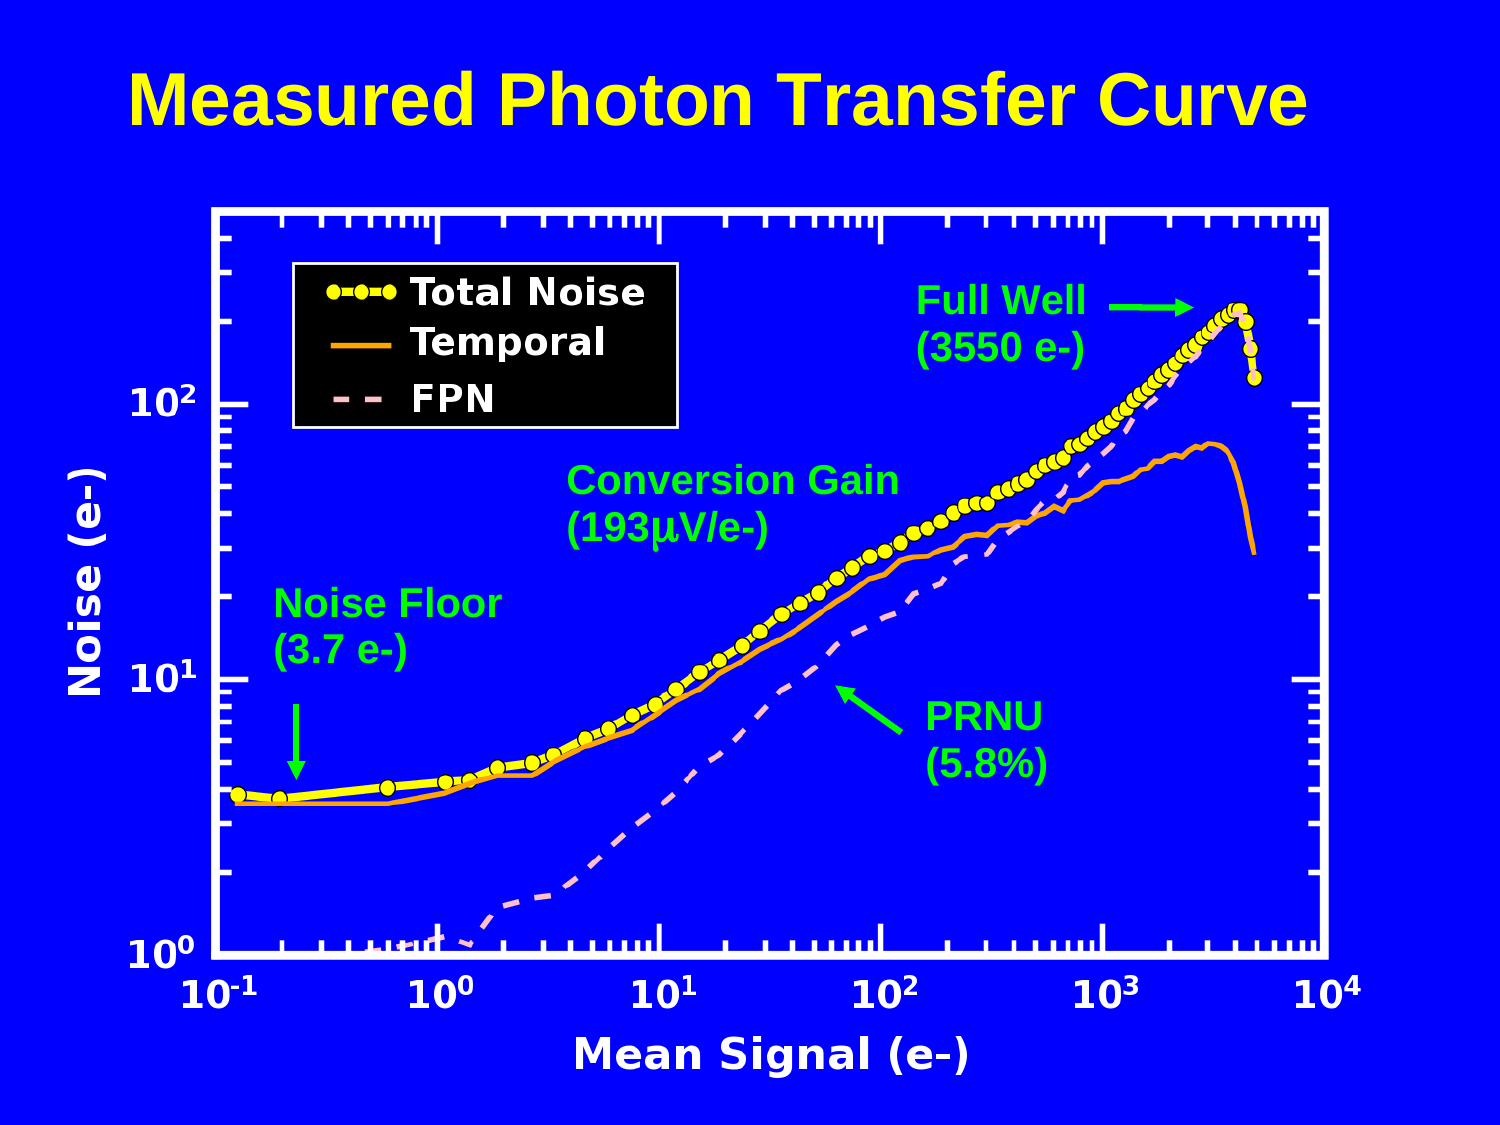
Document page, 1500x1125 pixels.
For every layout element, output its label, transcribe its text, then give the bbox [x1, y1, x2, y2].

text_box Conversion Gain (193V/e-) [551, 449, 916, 560]
text_box Noise Floor (3.7 e-) [258, 571, 518, 681]
title Measured Photon Transfer Curve [112, 46, 1388, 152]
picture [41, 165, 1391, 1082]
text_box Full Well (3550 e-) [901, 269, 1103, 378]
text_box PRNU (5.8%) [910, 685, 1064, 794]
